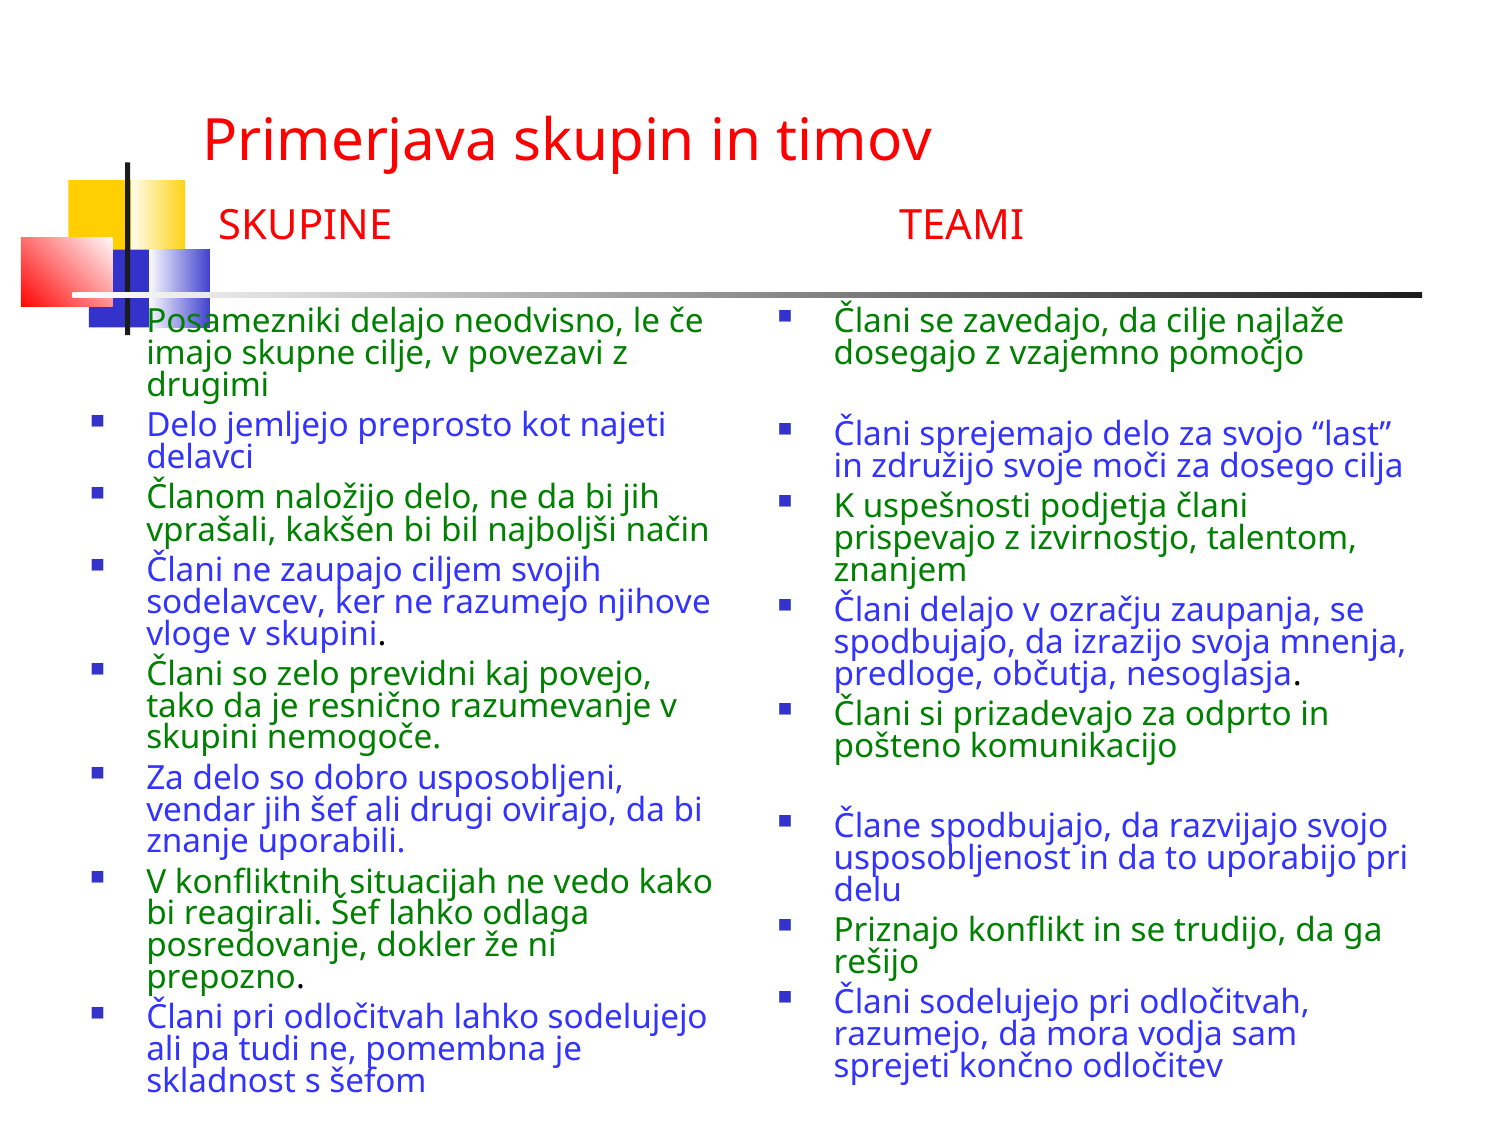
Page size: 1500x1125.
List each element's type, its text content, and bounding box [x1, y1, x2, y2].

list Posamezniki delajo neodvisno, le če imajo skupne cilje, v povezavi z drugimi Delo jemljejo preprosto kot najeti delavci Članom naložijo delo, ne da bi jih vprašali, kakšen bi bil najboljši način Člani ne zaupajo ciljem svojih sodelavcev, ker ne razumejo njihove vloge v skupini. Člani so zelo previdni kaj povejo, tako da je resnično razumevanje v skupini nemogoče. Za delo so dobro usposobljeni, vendar jih šef ali drugi ovirajo, da bi znanje uporabili. V konfliktnih situacijah ne vedo kako bi reagirali. Šef lahko odlaga posredovanje, dokler že ni prepozno. Člani pri odločitvah lahko sodelujejo ali pa tudi ne, pomembna je skladnost s šefom [75, 299, 738, 1088]
title Primerjava skupin in timov SKUPINE TEAMI [187, 94, 1466, 255]
list Člani se zavedajo, da cilje najlaže dosegajo z vzajemno pomočjo Člani sprejemajo delo za svojo “last” in združijo svoje moči za dosego cilja K uspešnosti podjetja člani prispevajo z izvirnostjo, talentom, znanjem Člani delajo v ozračju zaupanja, se spodbujajo, da izrazijo svoja mnenja, predloge, občutja, nesoglasja. Člani si prizadevajo za odprto in pošteno komunikacijo Člane spodbujajo, da razvijajo svojo usposobljenost in da to uporabijo pri delu Priznajo konflikt in se trudijo, da ga rešijo Člani sodelujejo pri odločitvah, razumejo, da mora vodja sam sprejeti končno odločitev [762, 299, 1426, 1101]
